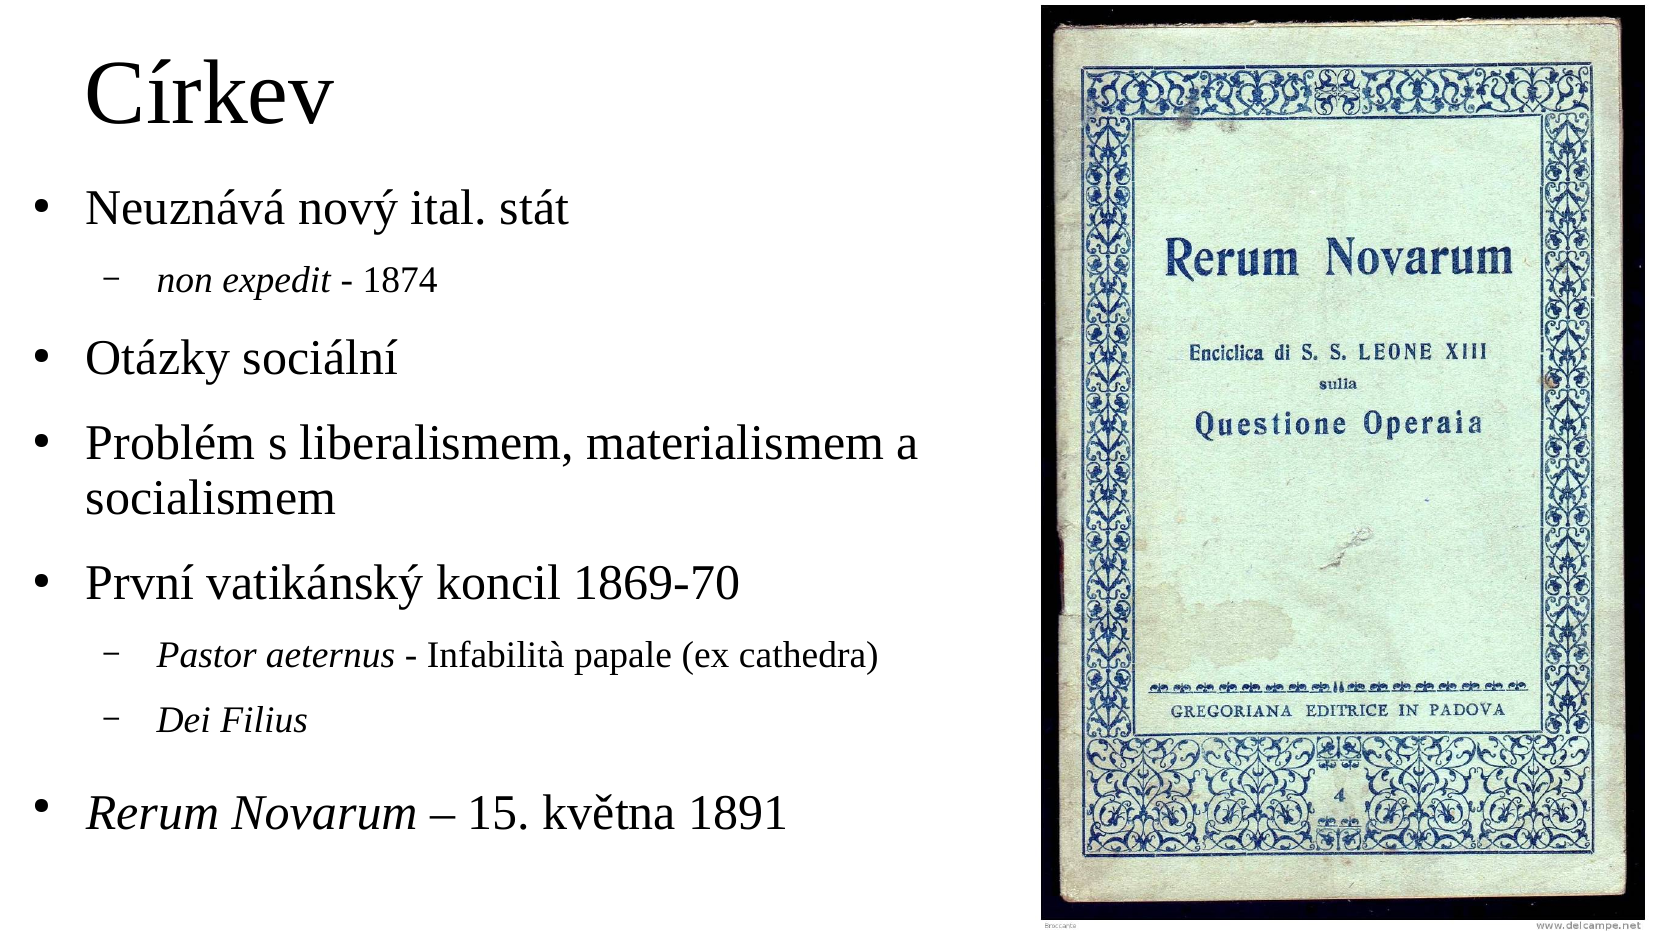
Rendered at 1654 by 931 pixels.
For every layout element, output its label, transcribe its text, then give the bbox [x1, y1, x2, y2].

picture [1035, 0, 1650, 931]
list Neuznává nový ital. stát non expedit - 1874 Otázky sociální Problém s liberalismem, materialismem a socialismem První vatikánský koncil 1869-70 Pastor aeternus - Infabilità papale (ex cathedra) Dei Filius Rerum Novarum – 15. května 1891 [15, 180, 1021, 916]
title Církev [15, 15, 406, 171]
